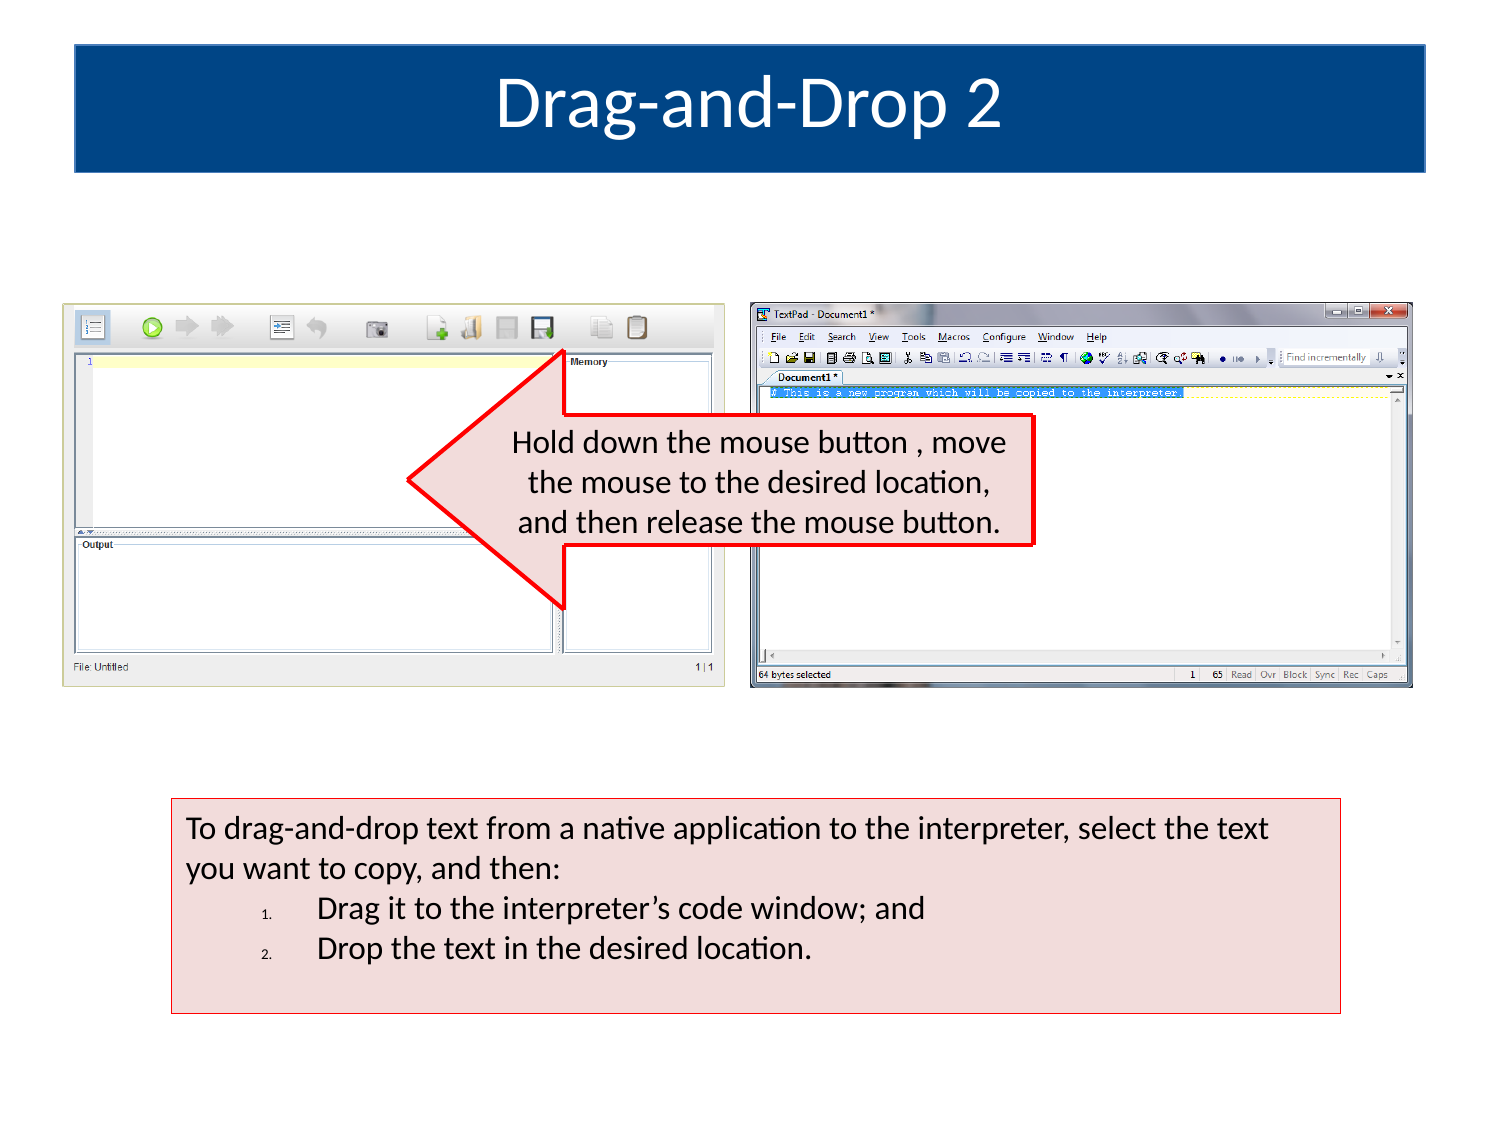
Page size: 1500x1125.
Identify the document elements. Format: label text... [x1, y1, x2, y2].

picture [750, 302, 1413, 688]
text_box Hold down the mouse button , move the mouse to the desired location, and then release the mouse button. [407, 349, 1034, 610]
title Drag-and-Drop 2 [75, 45, 1425, 173]
text_box To drag-and-drop text from a native application to the interpreter, select the text you want to copy, and then: Drag it to the interpreter’s code window; and Drop the text in the desired location. [171, 798, 1341, 1014]
picture [62, 303, 725, 687]
